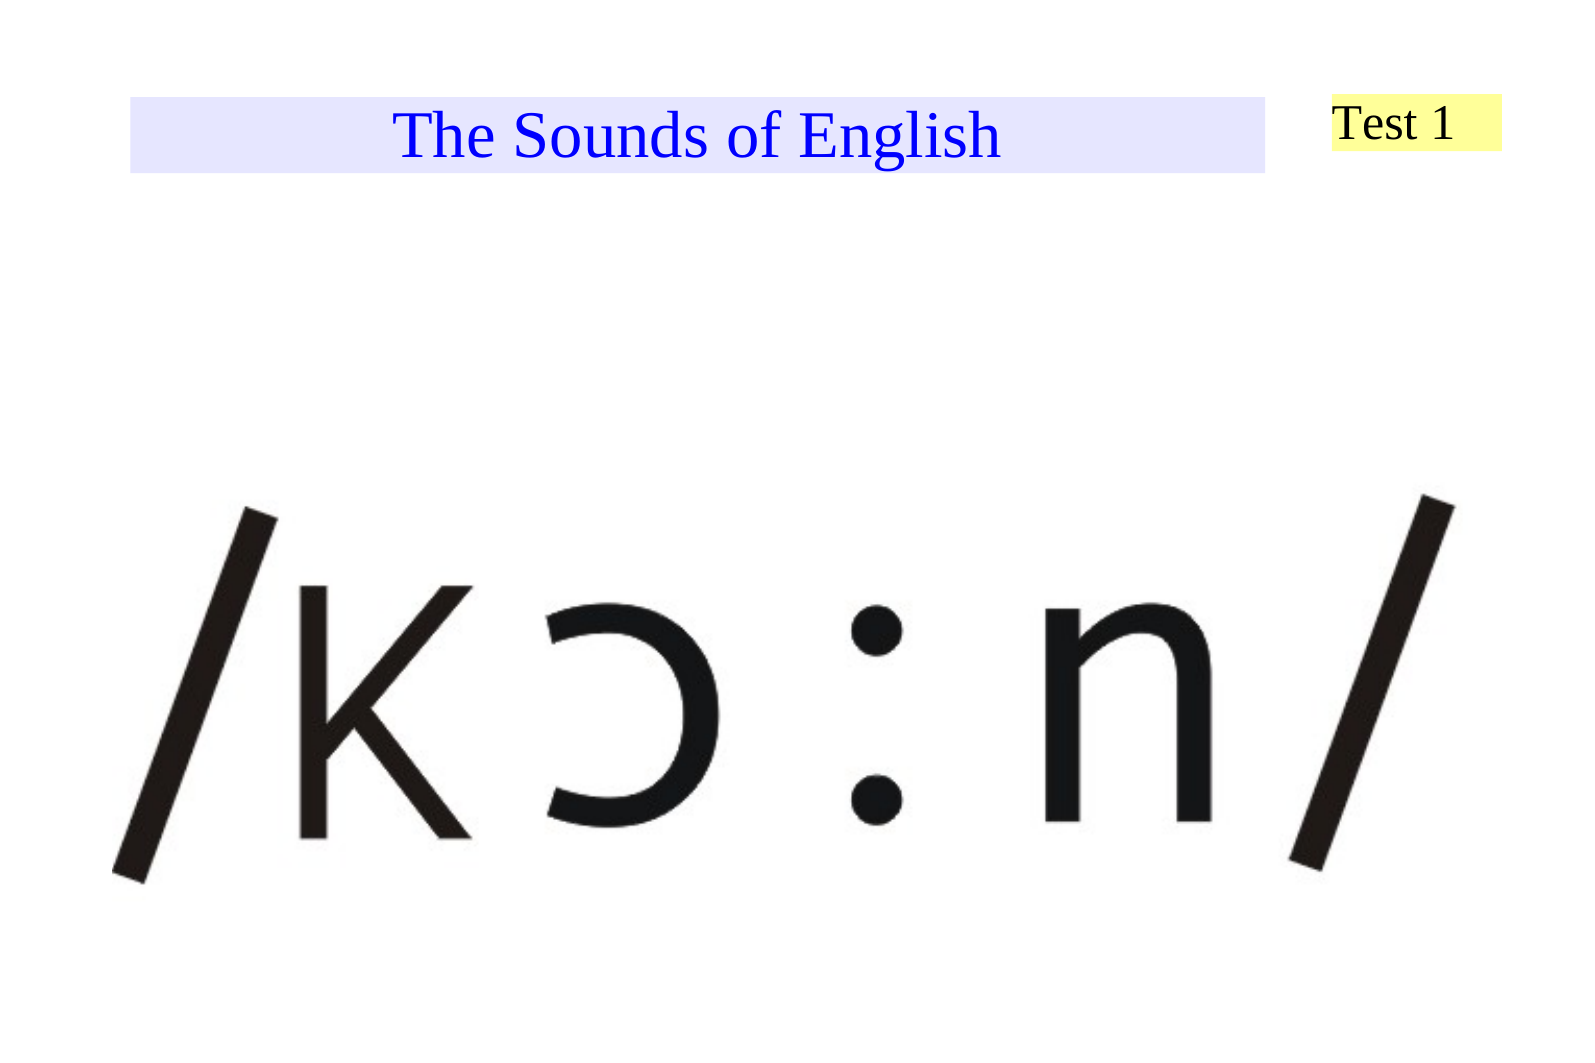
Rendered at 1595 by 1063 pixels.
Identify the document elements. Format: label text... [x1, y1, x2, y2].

text_box Test 1 [1331, 94, 1502, 152]
picture [112, 434, 1490, 943]
text_box The Sounds of English [130, 97, 1266, 174]
